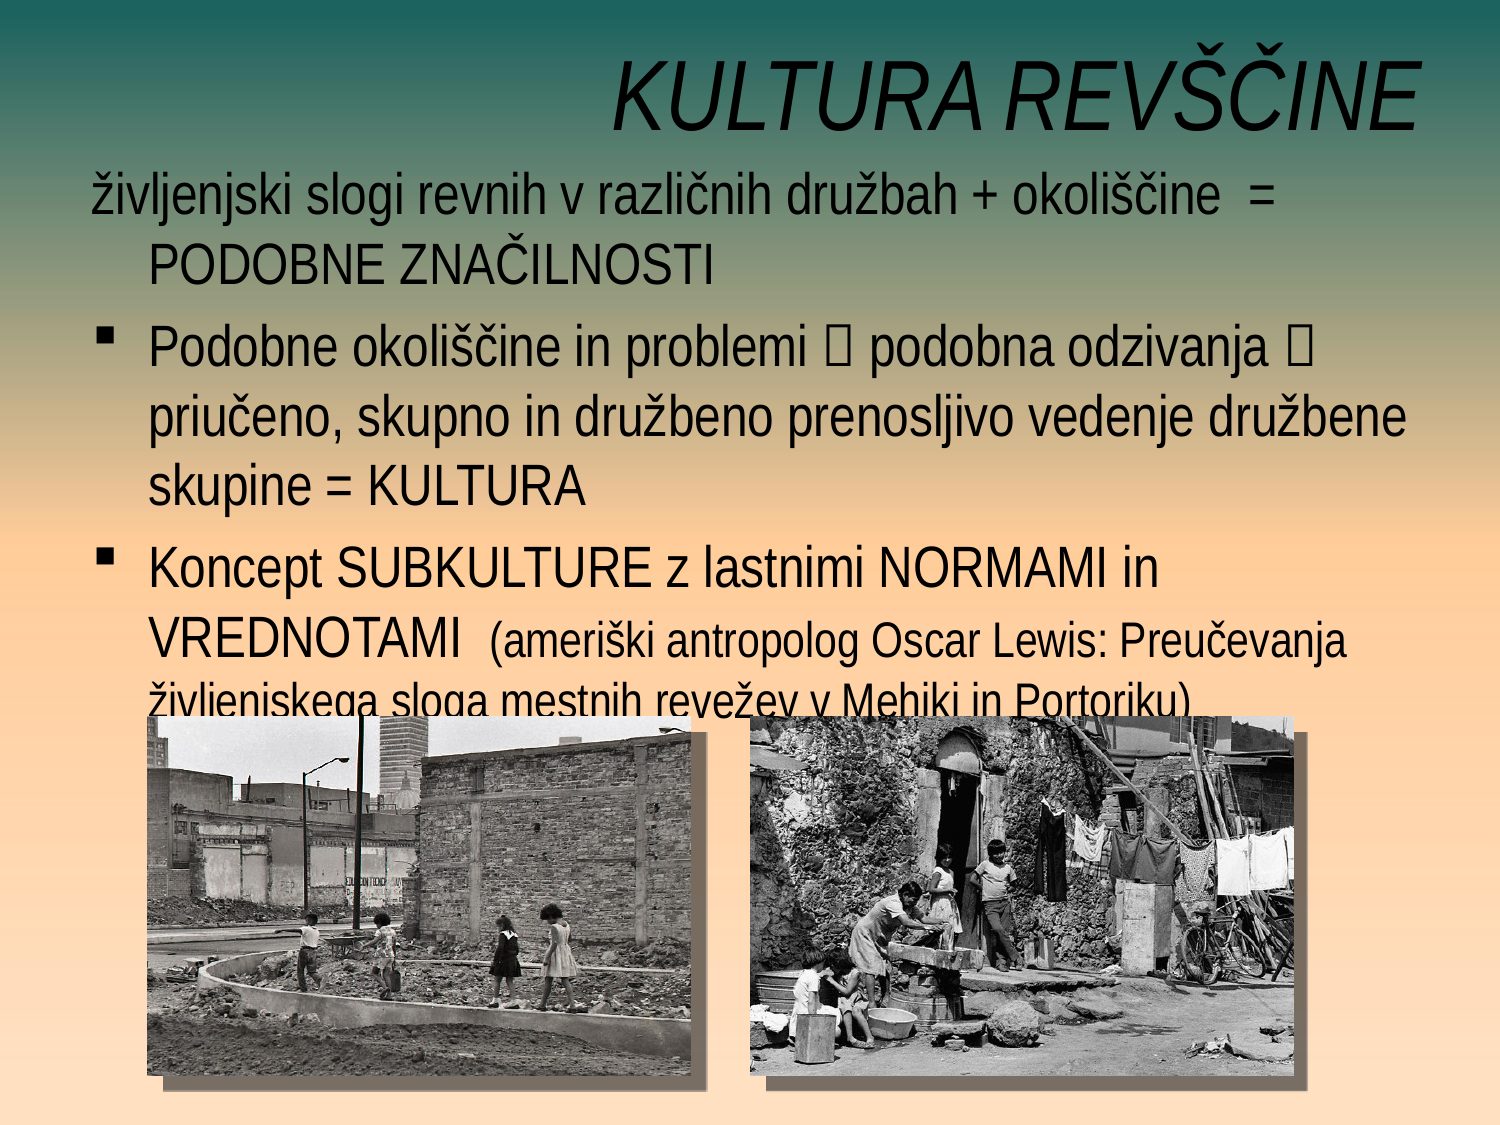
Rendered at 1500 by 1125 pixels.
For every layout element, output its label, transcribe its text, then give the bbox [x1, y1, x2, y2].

picture [0, 0, 1500, 1125]
title KULTURA REVŠČINE [88, 31, 1439, 148]
list življenjski slogi revnih v različnih družbah + okoliščine = PODOBNE ZNAČILNOSTI Podobne okoliščine in problemi  podobna odzivanja  priučeno, skupno in družbeno prenosljivo vedenje družbene skupine = KULTURA Koncept SUBKULTURE z lastnimi NORMAMI in VREDNOTAMI (ameriški antropolog Oscar Lewis: Preučevanja življenjskega sloga mestnih revežev v Mehiki in Portoriku) [76, 148, 1461, 740]
